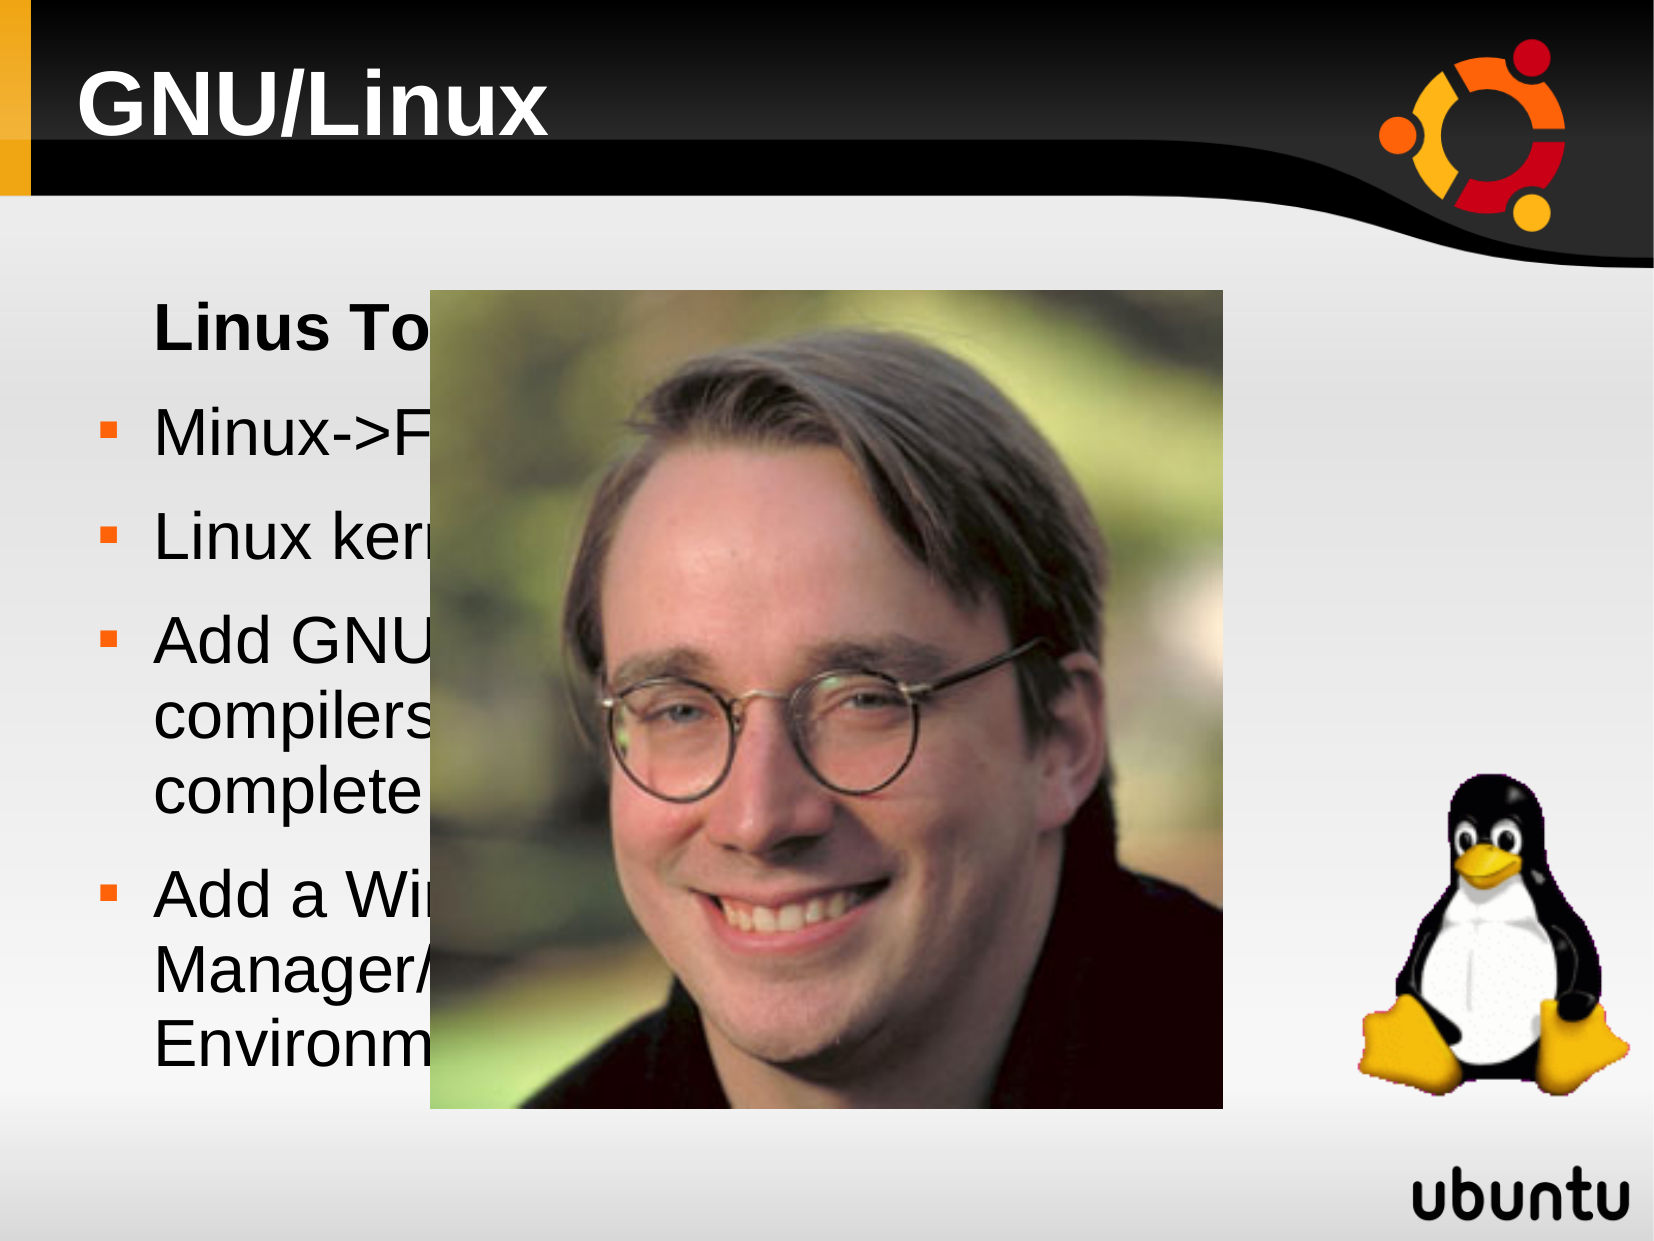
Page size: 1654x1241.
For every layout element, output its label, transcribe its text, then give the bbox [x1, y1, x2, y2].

title GNU/Linux [76, 0, 1565, 208]
picture [0, 0, 1654, 1241]
list Linus Torvalds Minux->Freax->Linux Linux kernel Add GNU utilities and compilers to have a complete OS Add a Windowing Manager/Desktop Environment [82, 290, 430, 1109]
